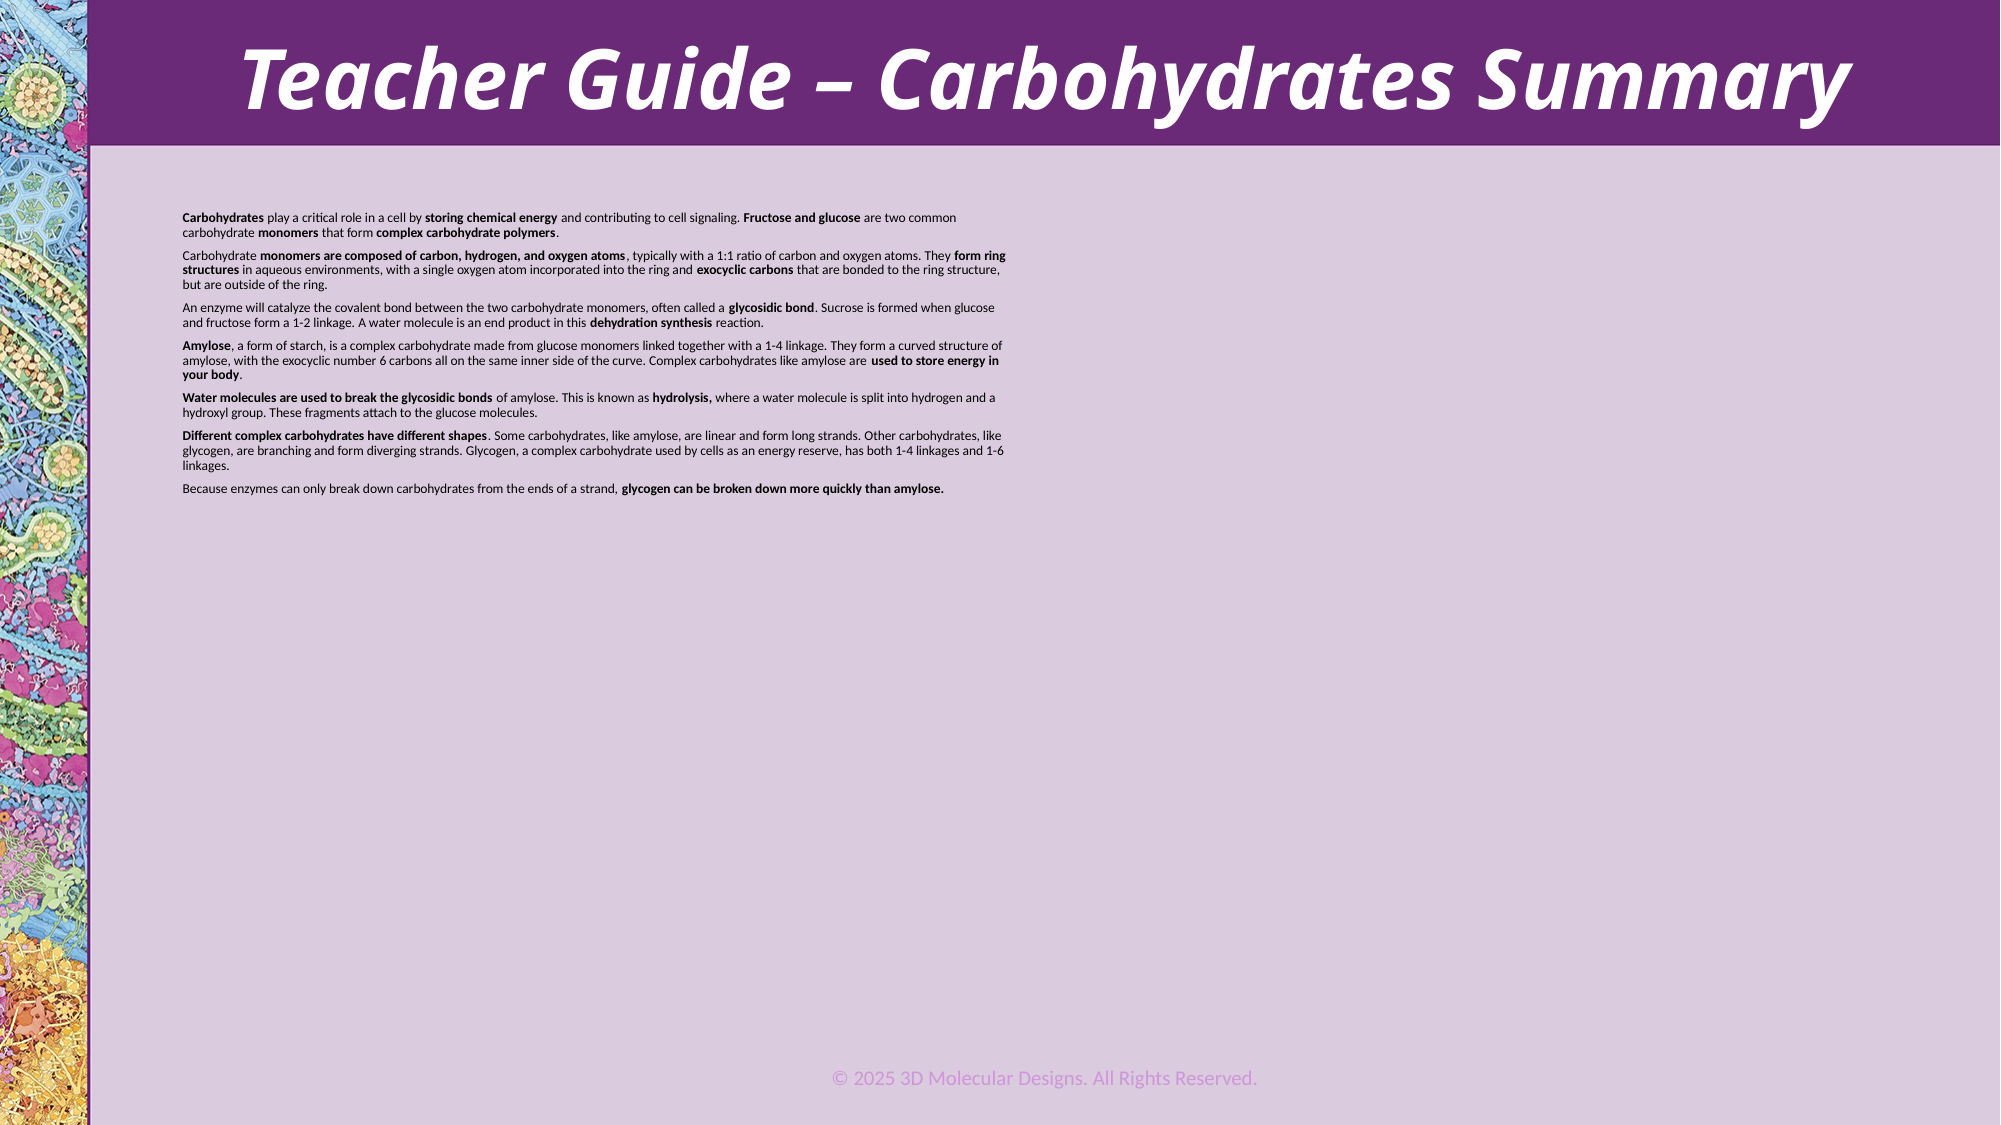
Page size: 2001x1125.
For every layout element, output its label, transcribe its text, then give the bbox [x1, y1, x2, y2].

list Carbohydrates play a critical role in a cell by storing chemical energy and contributing to cell signaling. Fructose and glucose are two common carbohydrate monomers that form complex carbohydrate polymers. Carbohydrate monomers are composed of carbon, hydrogen, and oxygen atoms, typically with a 1:1 ratio of carbon and oxygen atoms. They form ring structures in aqueous environments, with a single oxygen atom incorporated into the ring and exocyclic carbons that are bonded to the ring structure, but are outside of the ring. An enzyme will catalyze the covalent bond between the two carbohydrate monomers, often called a glycosidic bond. Sucrose is formed when glucose and fructose form a 1-2 linkage. A water molecule is an end product in this dehydration synthesis reaction. Amylose, a form of starch, is a complex carbohydrate made from glucose monomers linked together with a 1-4 linkage. They form a curved structure of amylose, with the exocyclic number 6 carbons all on the same inner side of the curve. Complex carbohydrates like amylose are used to store energy in your body. Water molecules are used to break the glycosidic bonds of amylose. This is known as hydrolysis, where a water molecule is split into hydrogen and a hydroxyl group. These fragments attach to the glucose molecules. Different complex carbohydrates have different shapes. Some carbohydrates, like amylose, are linear and form long strands. Other carbohydrates, like glycogen, are branching and form diverging strands. Glycogen, a complex carbohydrate used by cells as an energy reserve, has both 1-4 linkages and 1-6 linkages. Because enzymes can only break down carbohydrates from the ends of a strand, glycogen can be broken down more quickly than amylose. [153, 203, 1904, 1019]
title Teacher Guide – Carbohydrates Summary [116, 29, 1973, 126]
